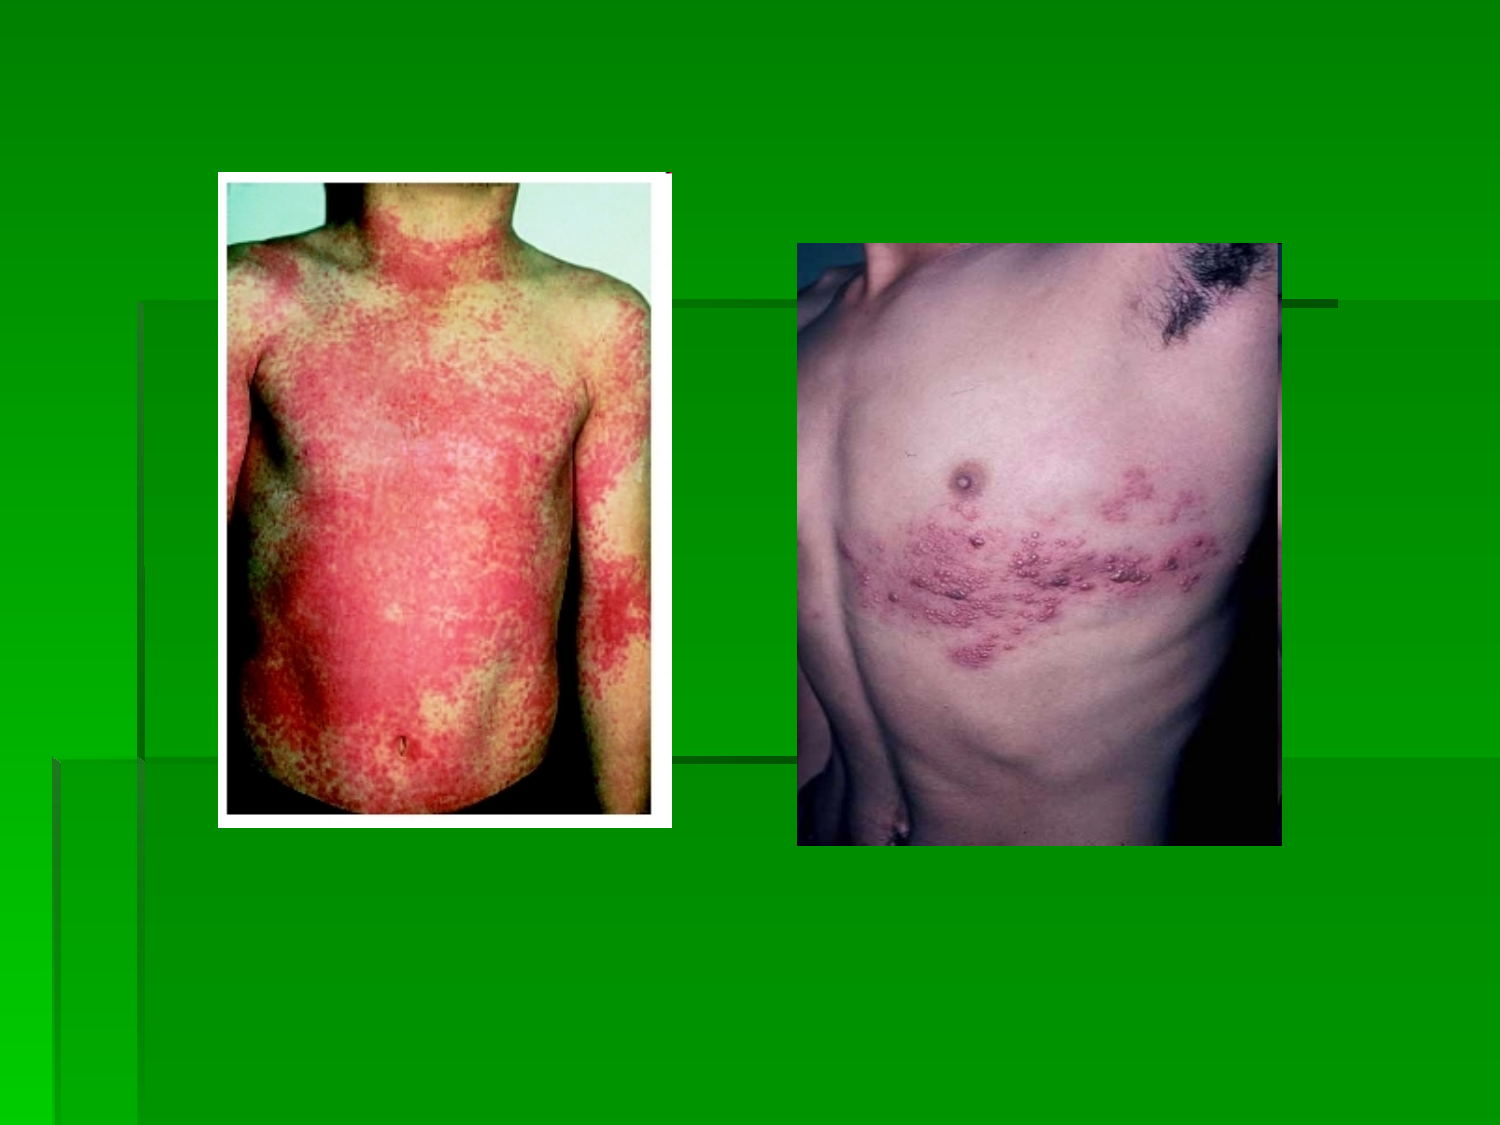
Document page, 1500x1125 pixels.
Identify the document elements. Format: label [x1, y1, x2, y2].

picture [218, 172, 672, 828]
picture [797, 243, 1282, 846]
